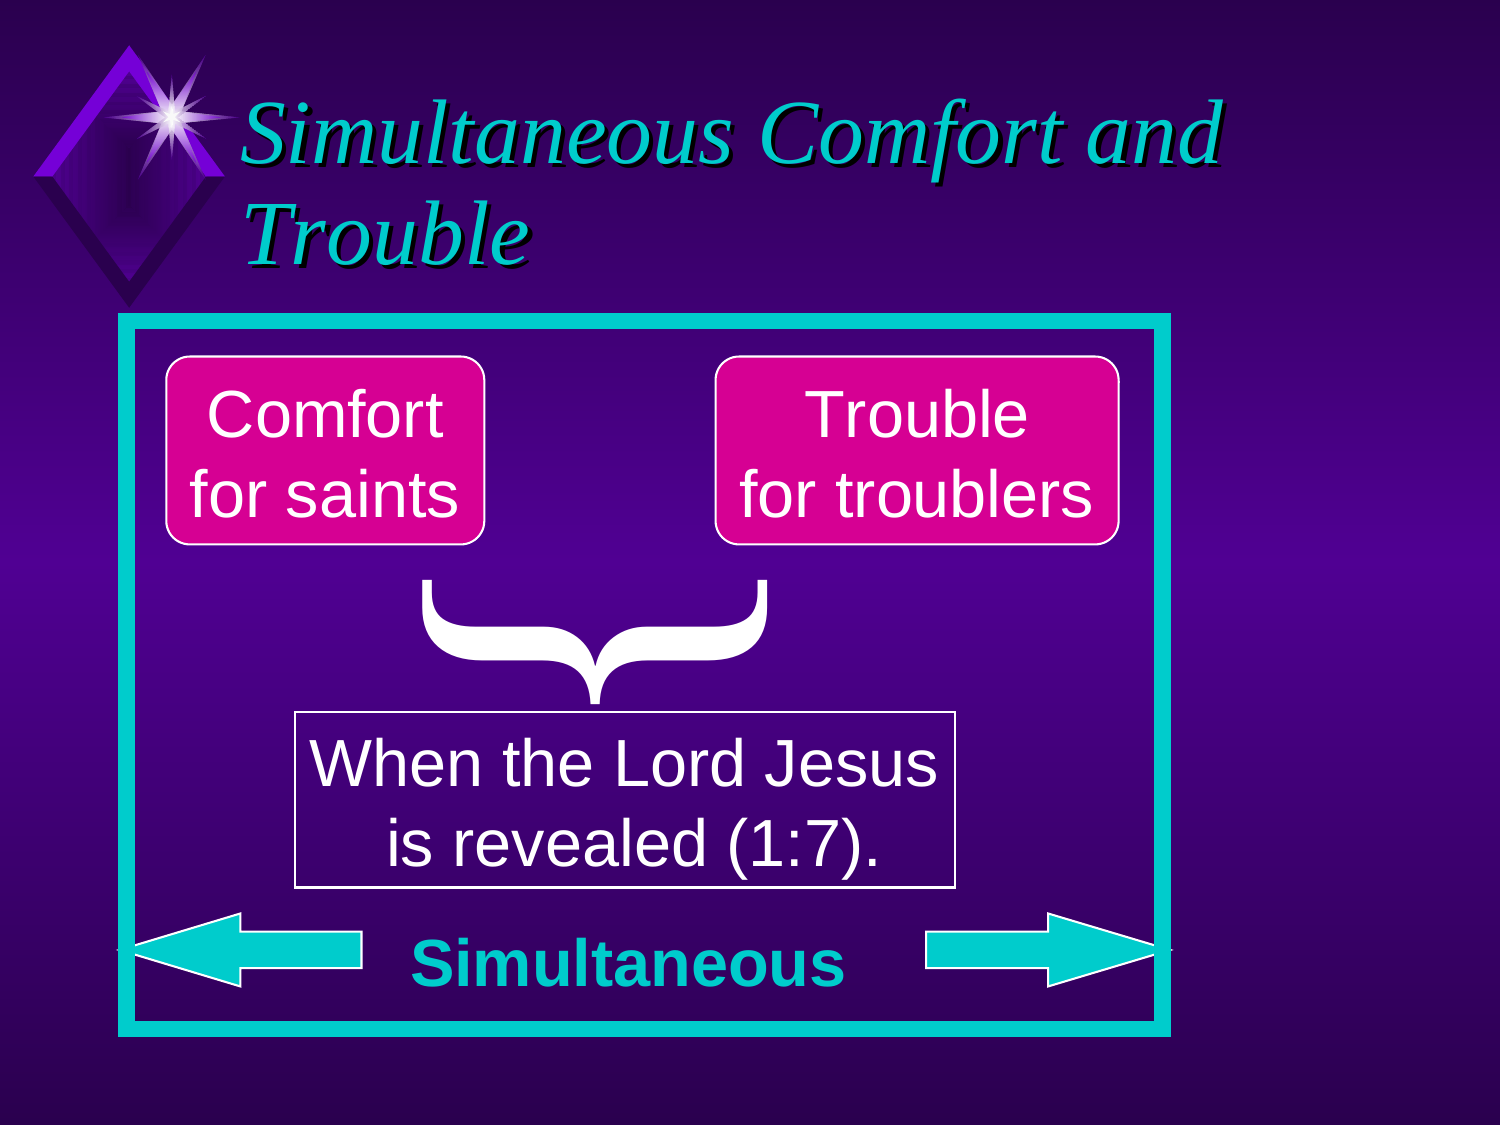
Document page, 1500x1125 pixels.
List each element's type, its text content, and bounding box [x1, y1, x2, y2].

text_box When the Lord Jesus is revealed (1:7). [294, 712, 955, 888]
text_box } [387, 527, 903, 712]
text_box Trouble for troublers [715, 356, 1119, 545]
text_box [926, 913, 1154, 987]
text_box Comfort for saints [166, 356, 485, 545]
title Simultaneous Comfort and Trouble [224, 73, 1388, 292]
text_box [135, 913, 362, 987]
text_box Simultaneous [394, 912, 961, 1008]
